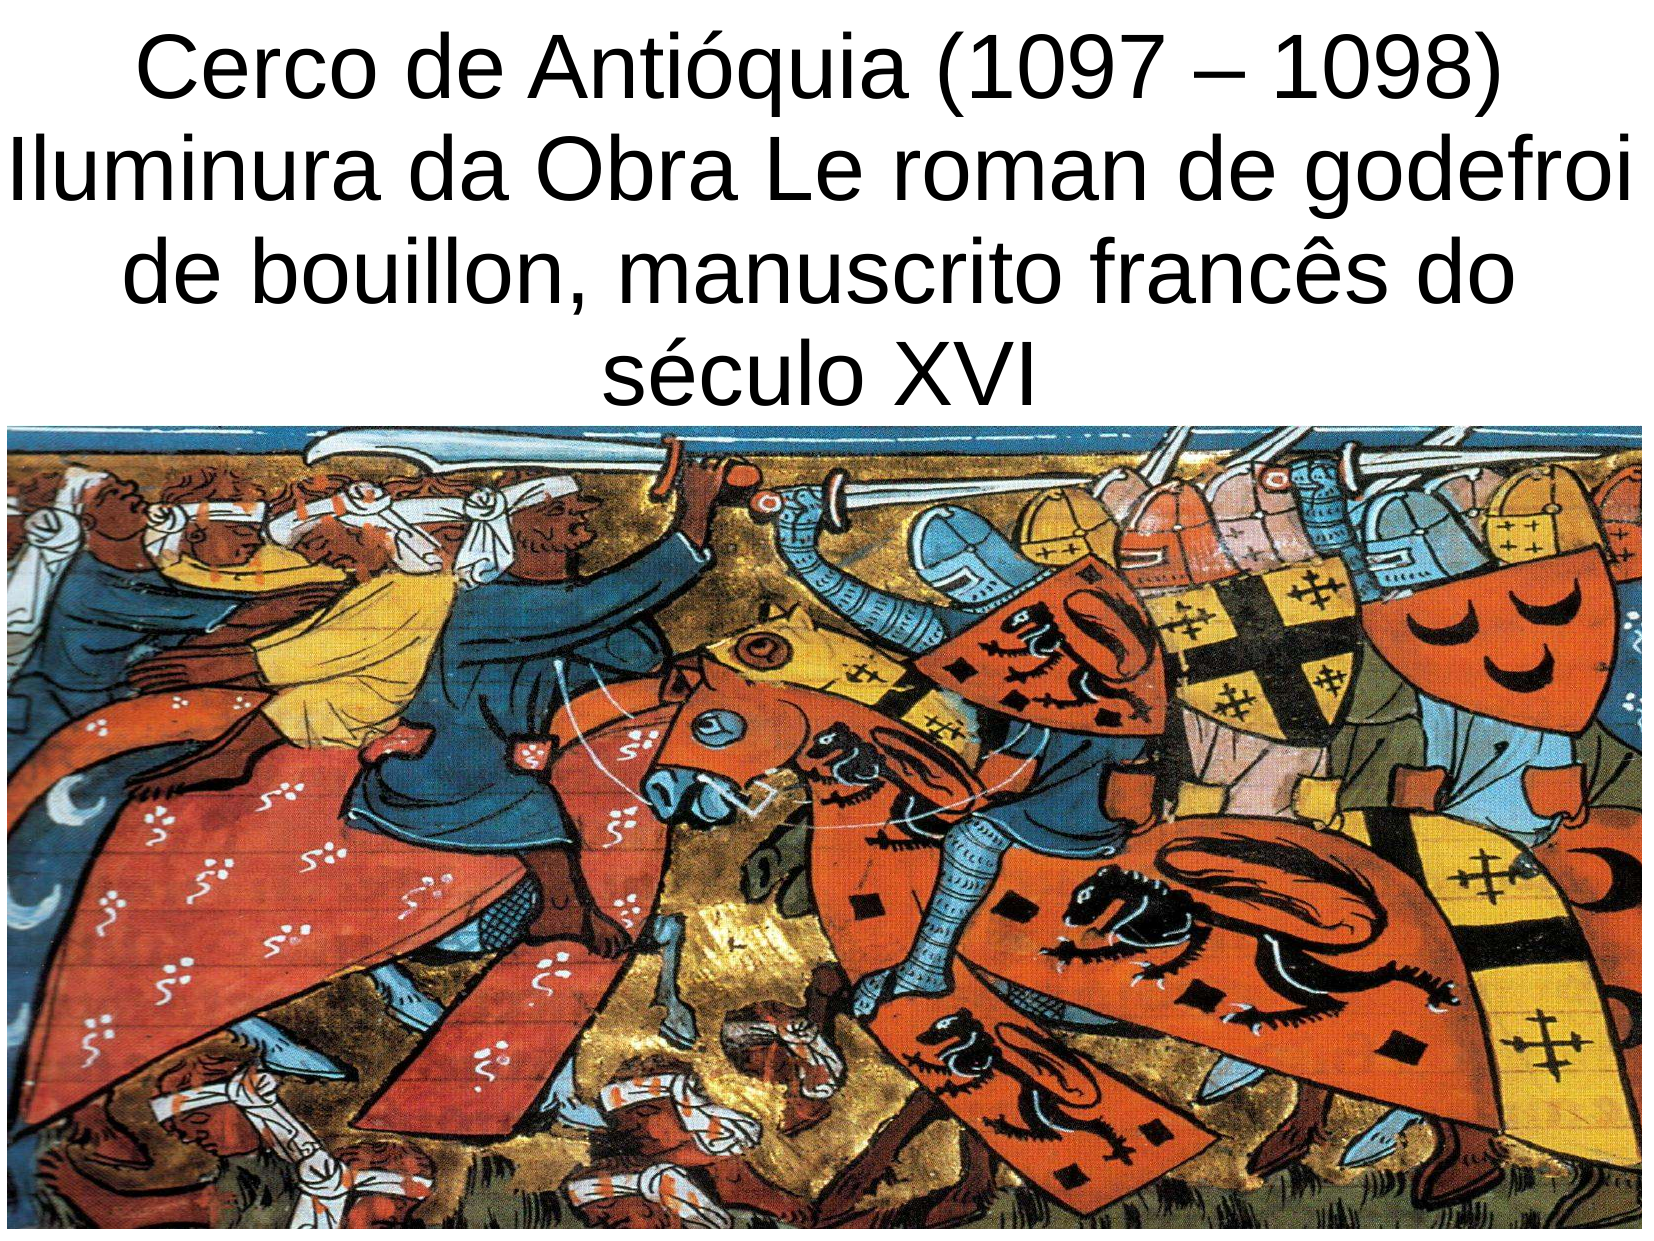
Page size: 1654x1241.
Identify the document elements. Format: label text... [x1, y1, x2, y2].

title Cerco de Antióquia (1097 – 1098) Iluminura da Obra Le roman de godefroi de bouillon, manuscrito francês do século XVI [0, 15, 1642, 426]
picture [7, 425, 1642, 1229]
